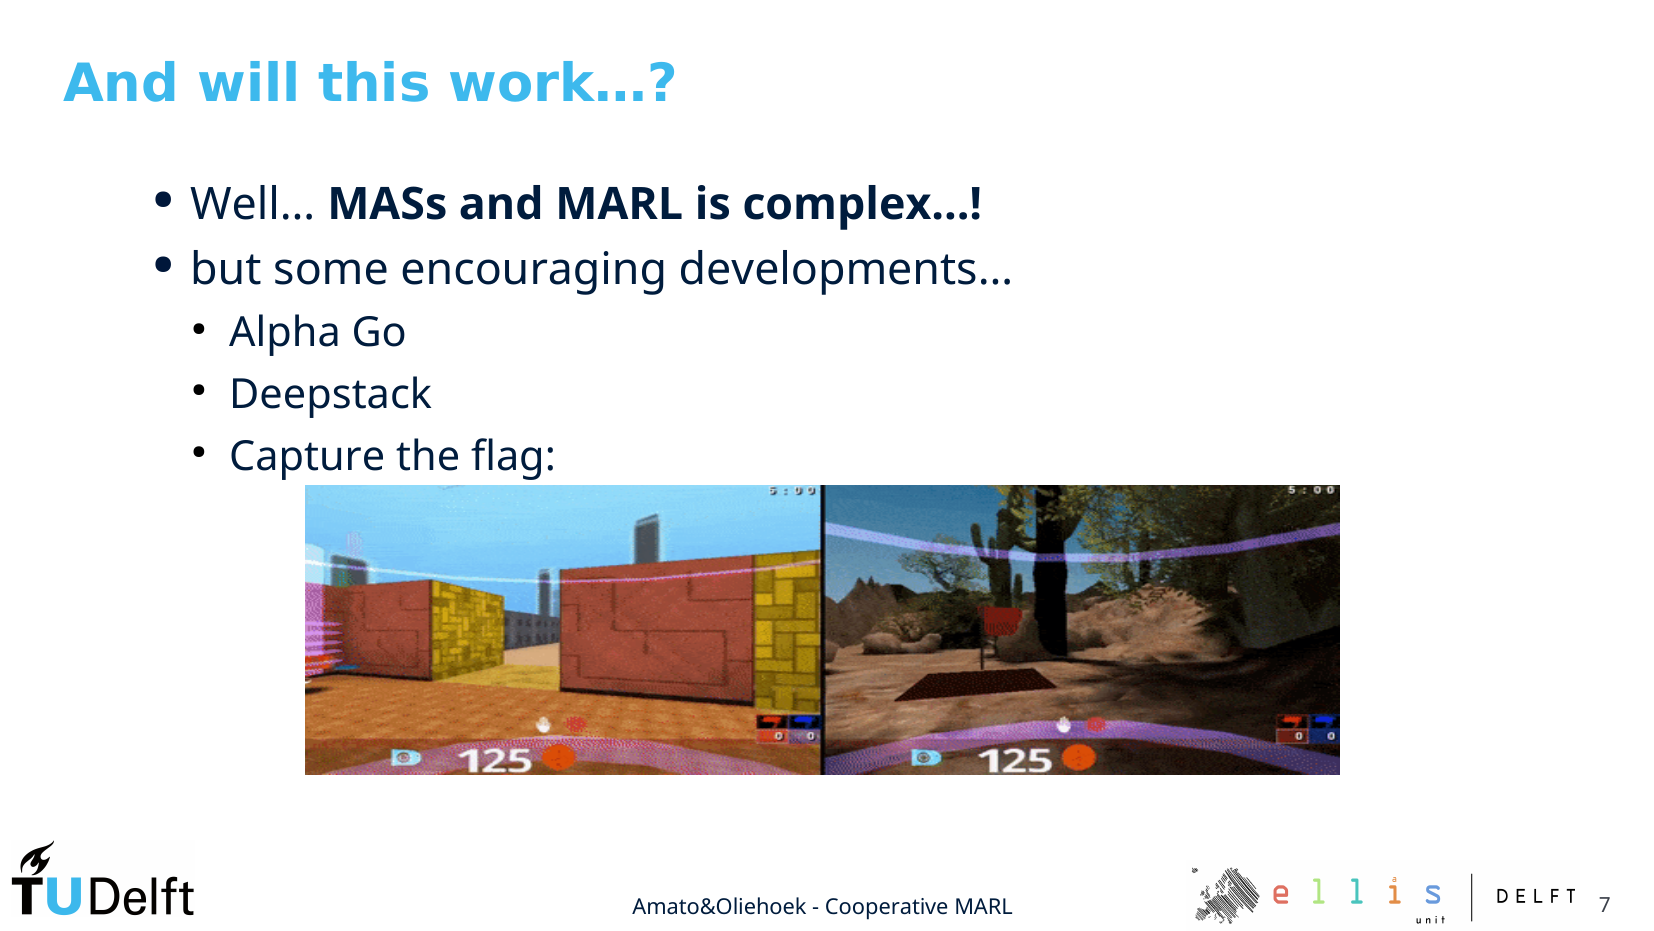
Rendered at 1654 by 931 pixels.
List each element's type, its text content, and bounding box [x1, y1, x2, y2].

picture [305, 485, 1340, 776]
picture [11, 840, 195, 917]
picture [1186, 860, 1580, 931]
list Well… MASs and MARL is complex…! but some encouraging developments… Alpha Go Deepstack Capture the flag: [137, 174, 1543, 687]
title And will this work…? [63, 12, 1571, 112]
